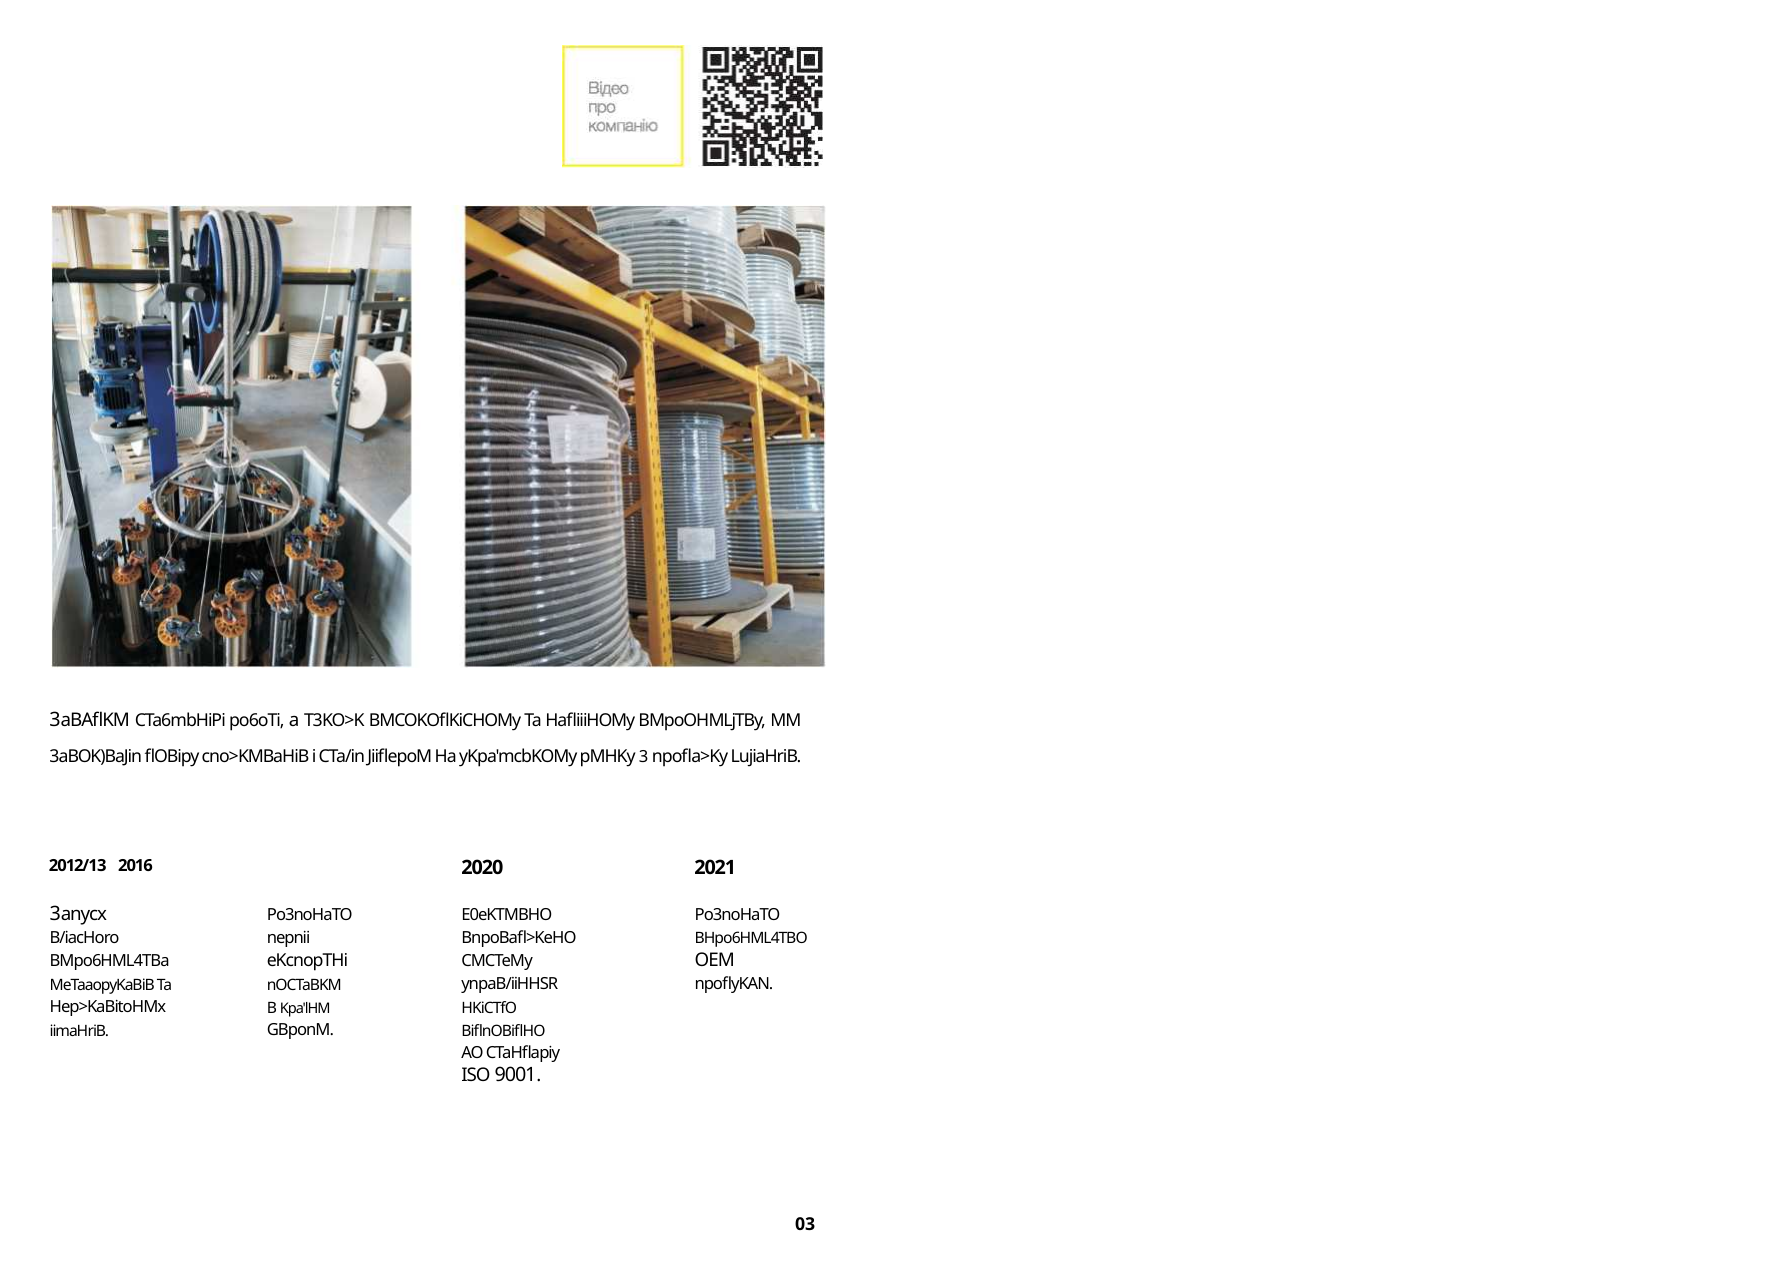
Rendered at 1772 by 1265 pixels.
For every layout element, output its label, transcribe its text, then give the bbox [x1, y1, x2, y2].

text_box 03 [795, 1213, 824, 1234]
text_box Po3noHaTO nepnii eKcnopTHi nOCTaBKM B Kpa'lHM GBponM. [267, 901, 371, 1043]
text_box 3anycx B/iacHoro BMpo6HML4TBa MeTaaopyKaBiB Ta Hep>KaBitoHMx iimaHriB. [49, 901, 214, 1039]
text_box 2012/13 2016 [49, 854, 319, 877]
text_box 2020 [461, 855, 514, 876]
picture [51, 205, 826, 668]
text_box Po3noHaTO BHpo6HML4TBO OEM npoflyKAN. [694, 901, 821, 996]
text_box 2021 [694, 855, 743, 876]
text_box E0eKTMBHO BnpoBafl>KeHO CMCTeMy ynpaB/iiHHSR HKiCTfO BiflnOBiflHO AO CTaHflapiy ISO 9001. [461, 901, 593, 1086]
picture [562, 45, 823, 168]
text_box 3aBAflKM CTa6mbHiPi po6oTi, a t3ko>k BMCOKOflKiCHOMy Ta HafliiiHOMy BMpoOHMLjTBy, mm 3aBOK)BaJin flOBipy cno>KMBaHiB i CTa/in JiiflepoM Ha yKpa'mcbKOMy pMHKy 3 npofla>Ky LujiaHriB. [49, 695, 833, 792]
